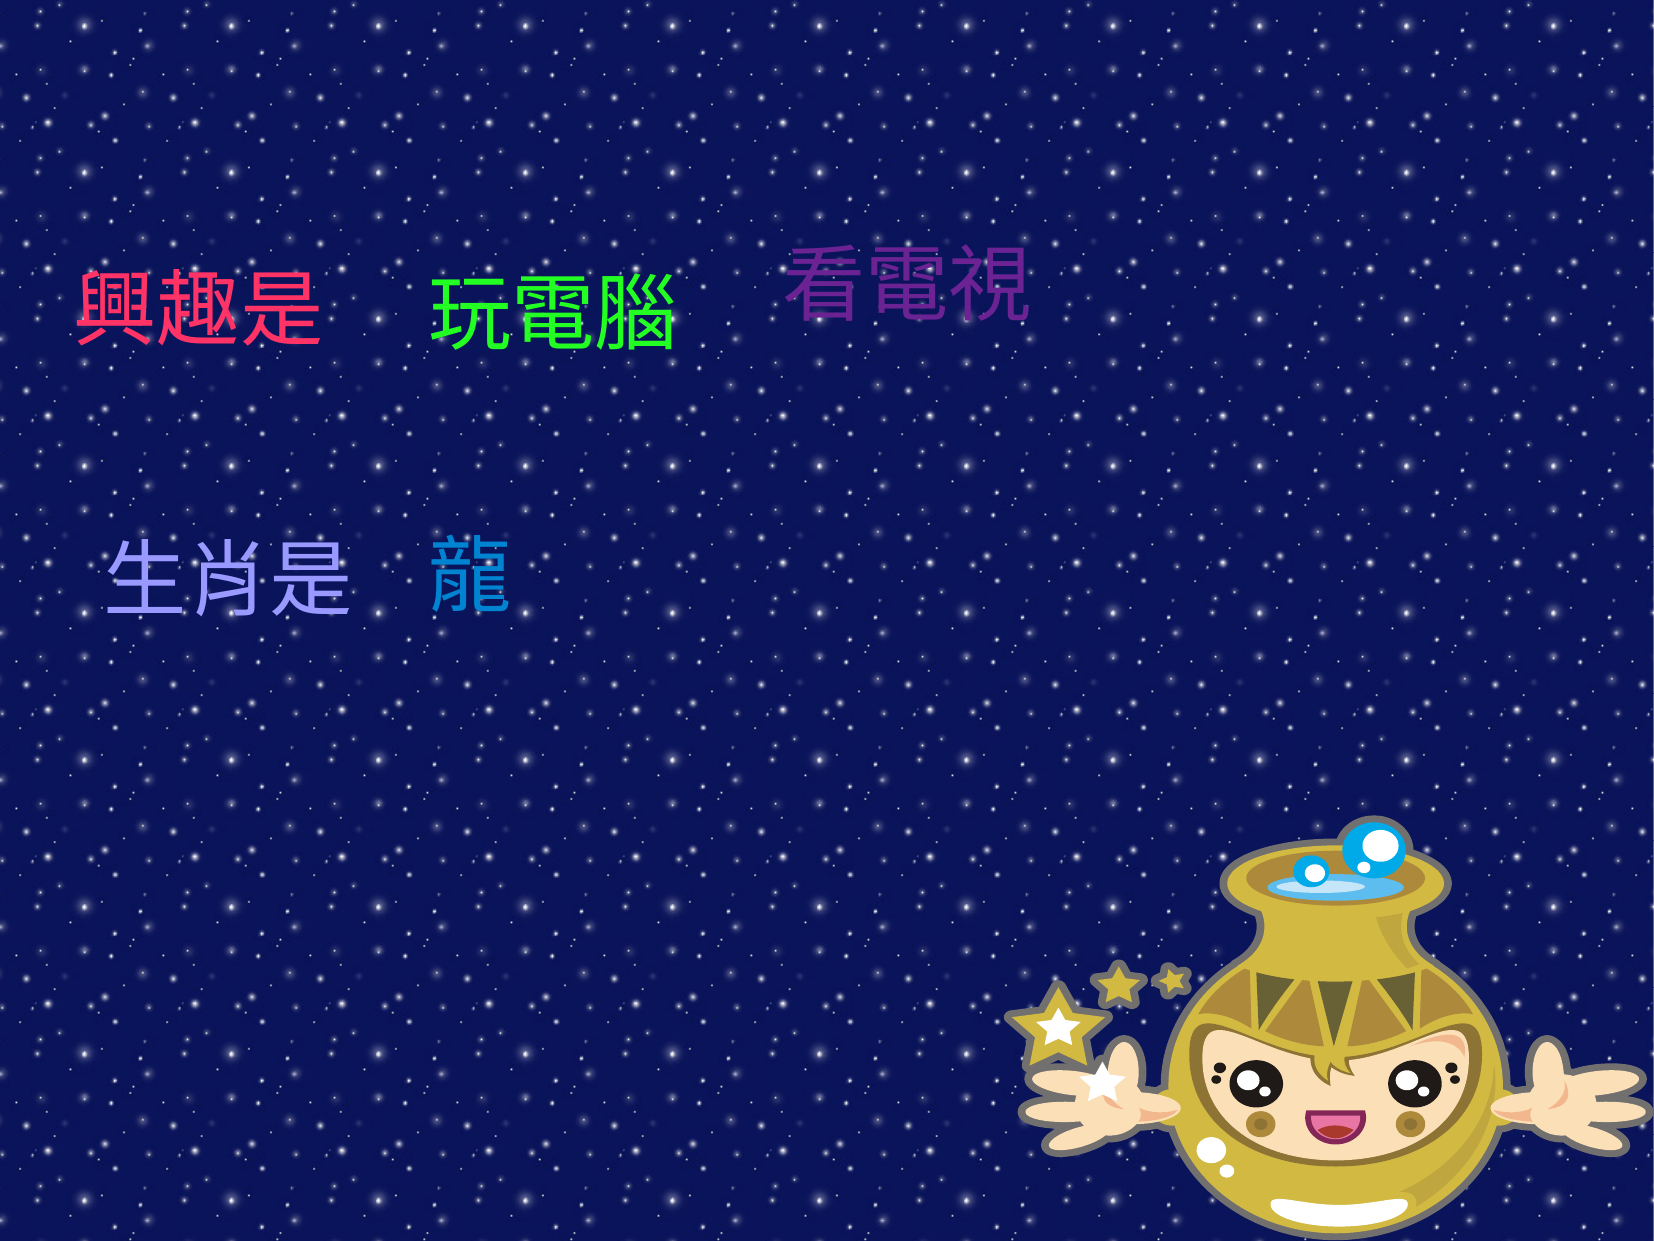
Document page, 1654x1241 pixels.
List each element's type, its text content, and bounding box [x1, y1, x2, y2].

text_box 玩電腦 [413, 239, 767, 355]
text_box 生肖是 [88, 505, 384, 621]
text_box 興趣是 [59, 236, 767, 355]
text_box 看電視 [767, 210, 1182, 355]
text_box 龍 [413, 501, 532, 621]
picture [0, 0, 1654, 1241]
text_box 玩電腦 [1182, 239, 1654, 355]
